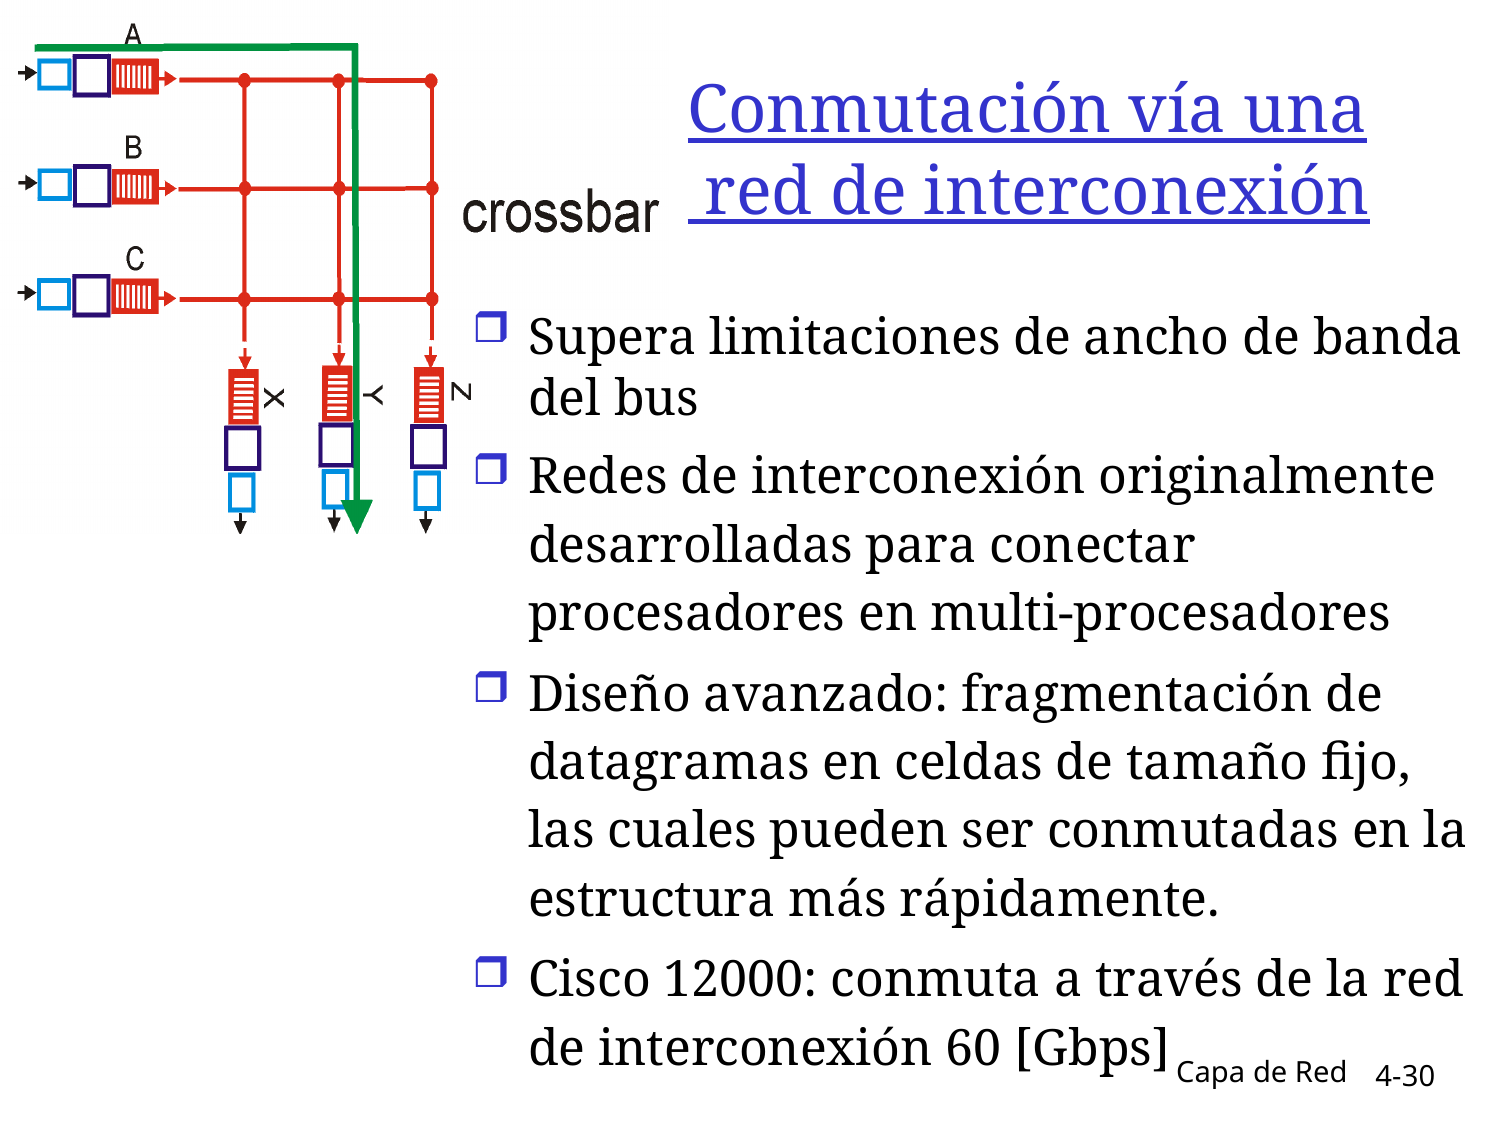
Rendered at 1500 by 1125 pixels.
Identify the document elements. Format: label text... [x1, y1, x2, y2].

list Supera limitaciones de ancho de banda del bus Redes de interconexión originalmente desarrolladas para conectar procesadores en multi-procesadores Diseño avanzado: fragmentación de datagramas en celdas de tamaño fijo, las cuales pueden ser conmutadas en la estructura más rápidamente. Cisco 12000: conmuta a través de la red de interconexión 60 [Gbps] [457, 297, 1500, 1052]
title Conmutación vía una red de interconexión [672, 55, 1433, 243]
picture [0, 0, 669, 534]
